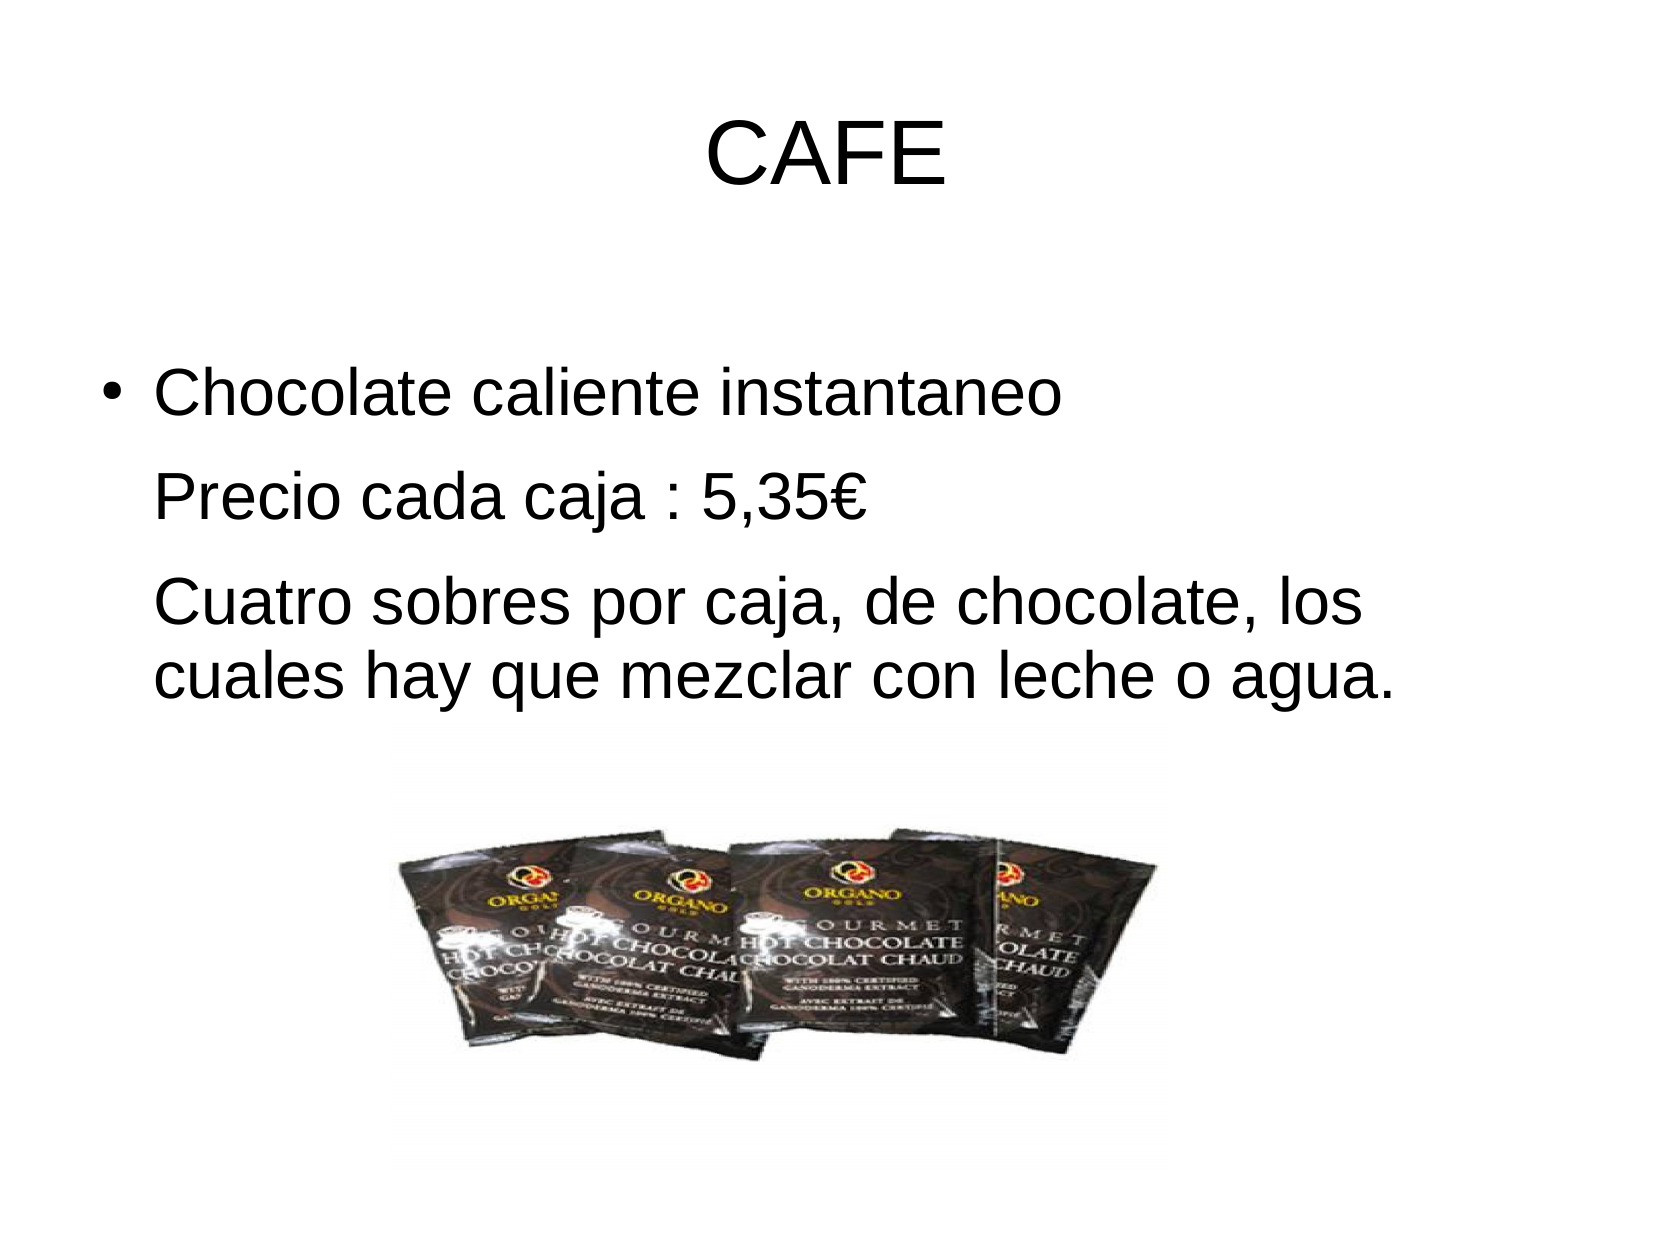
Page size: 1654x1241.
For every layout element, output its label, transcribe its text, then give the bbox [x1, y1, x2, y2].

picture [389, 720, 1167, 1170]
list Chocolate caliente instantaneo Precio cada caja : 5,35€ Cuatro sobres por caja, de chocolate, los cuales hay que mezclar con leche o agua. [82, 355, 1571, 818]
title CAFE [82, 49, 1571, 257]
